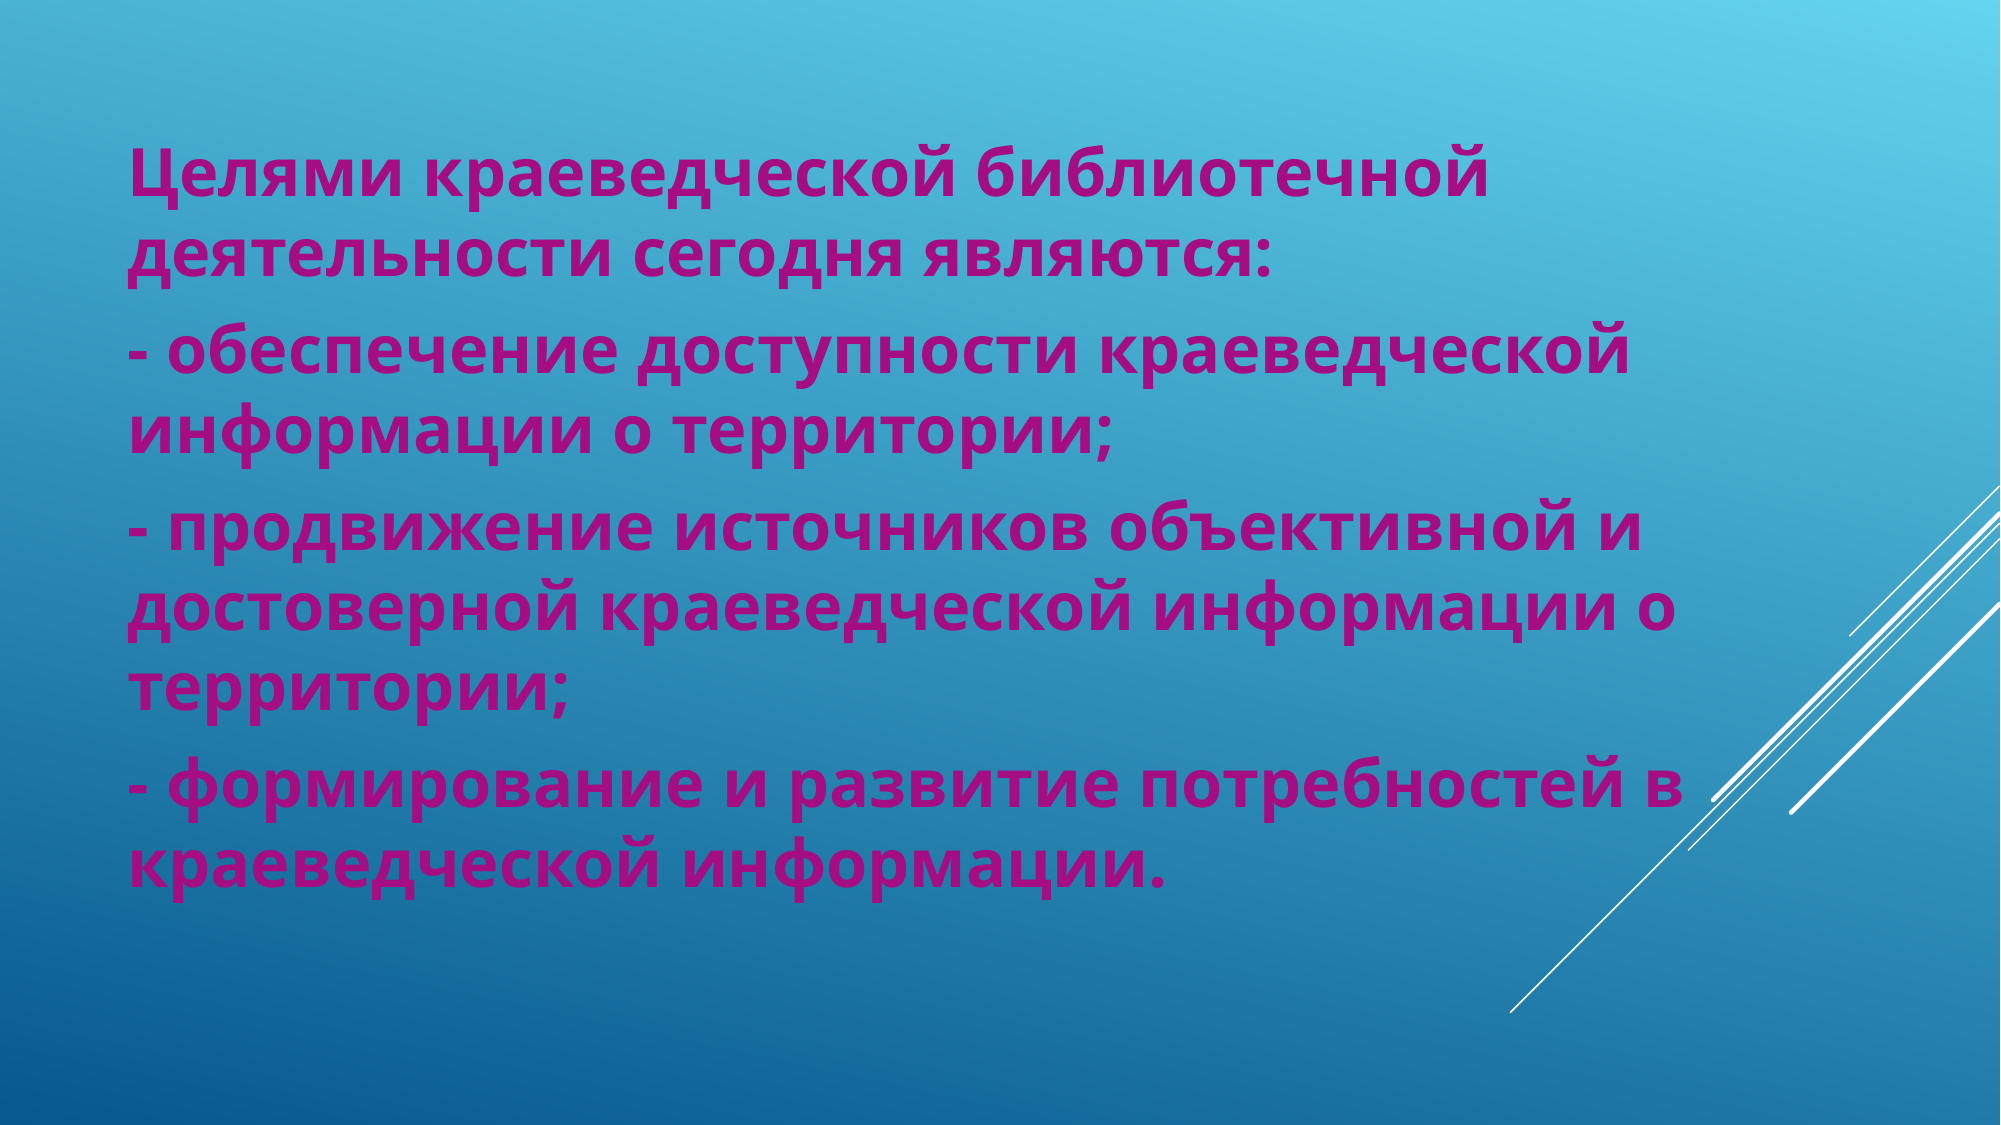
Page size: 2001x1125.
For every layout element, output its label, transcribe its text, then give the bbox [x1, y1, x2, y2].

list Целями краеведческой библиотечной деятельности сегодня являются: - обеспечение доступности краеведческой информации о территории; - продвижение источников объективной и достоверной краеведческой информации о территории; - формирование и развитие потребностей в краеведческой информации. [112, 113, 1793, 917]
